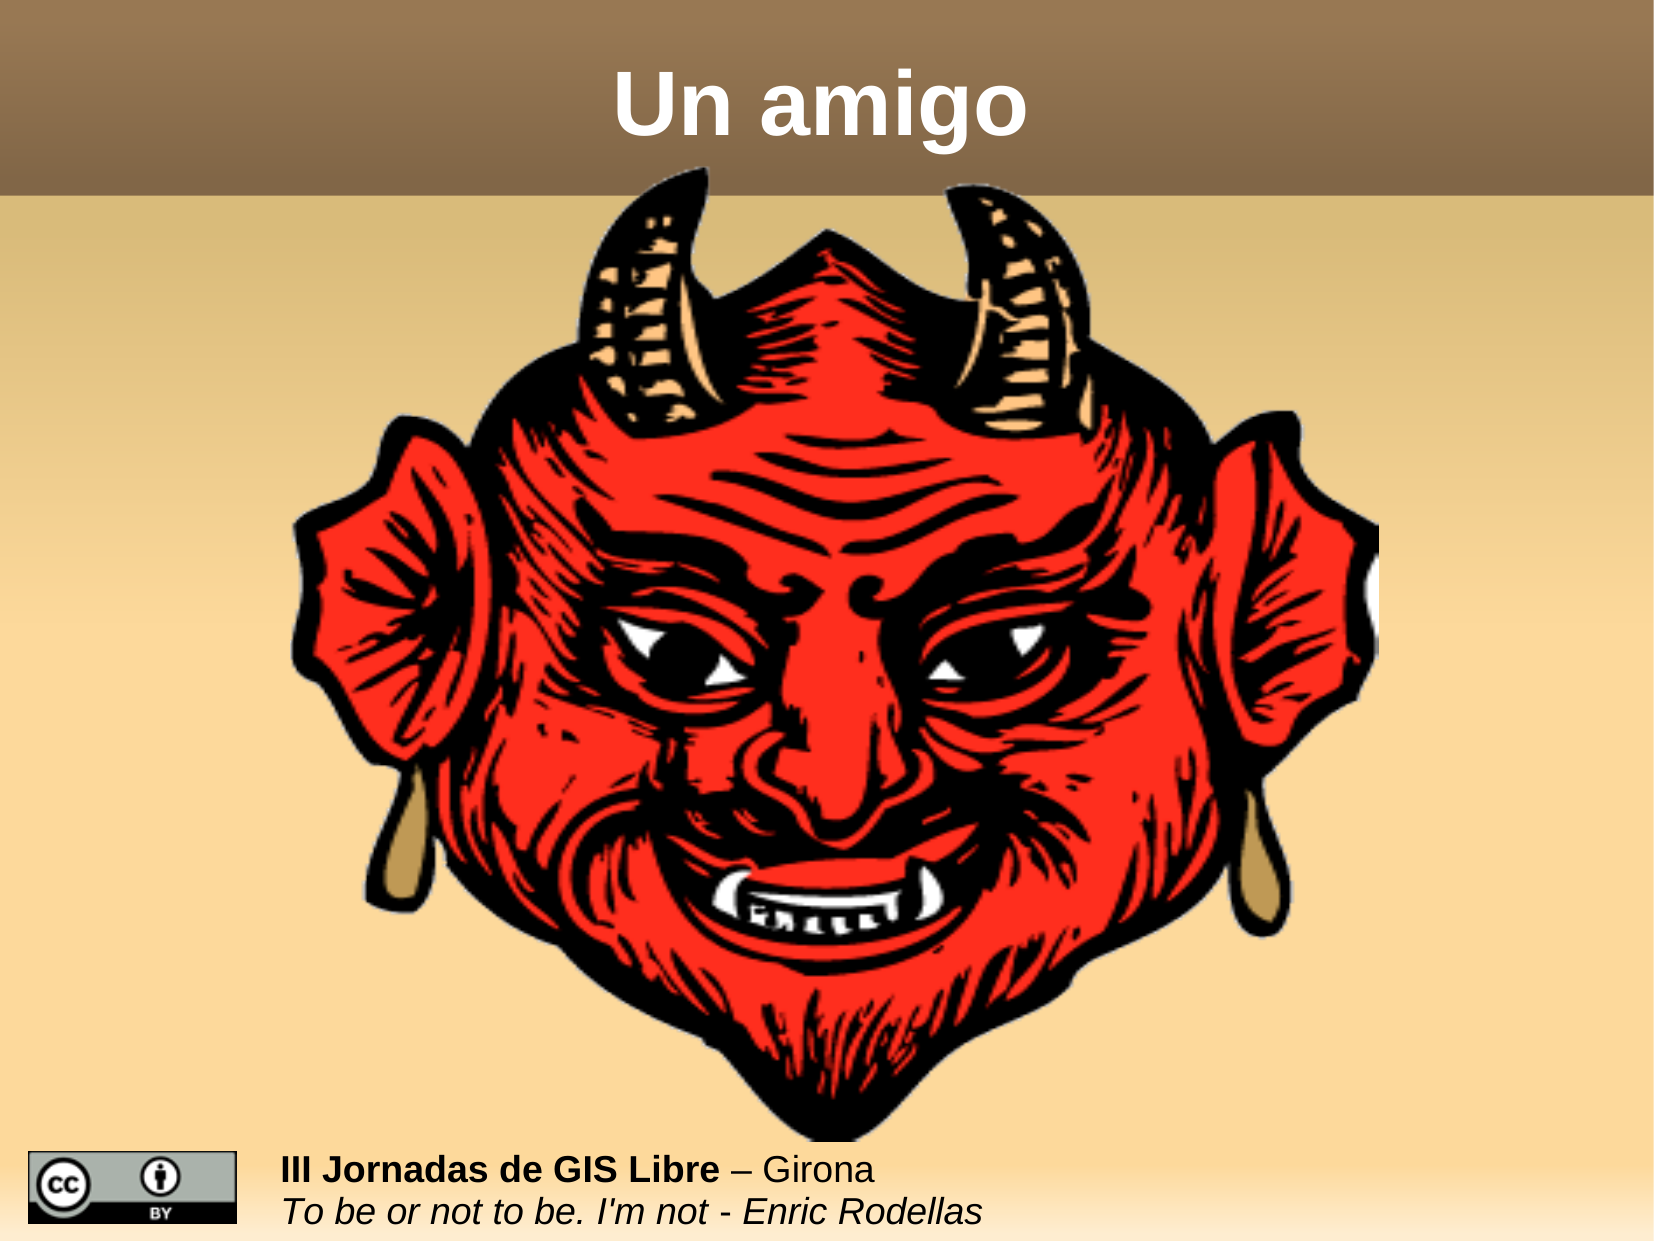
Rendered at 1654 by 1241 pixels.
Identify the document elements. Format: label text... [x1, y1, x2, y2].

text_box III Jornadas de GIS Libre – Girona To be or not to be. I'm not - Enric Rodellas [265, 1141, 1152, 1241]
title Un amigo [76, 0, 1565, 208]
picture [0, 0, 1654, 1241]
